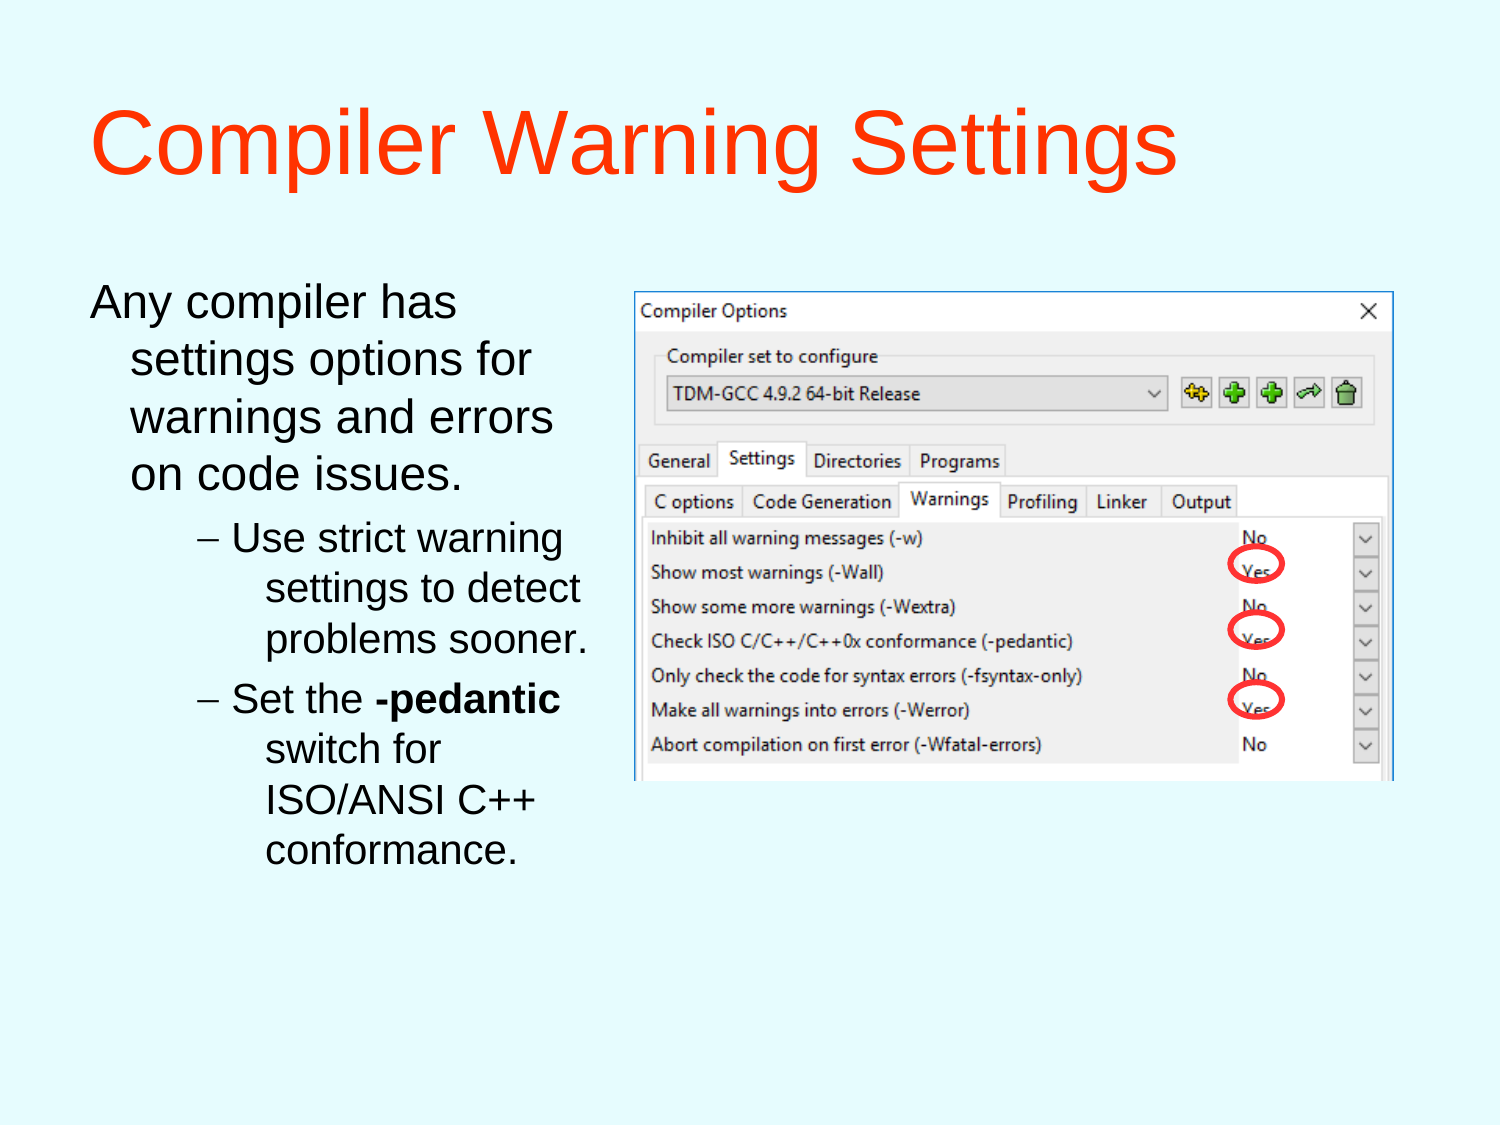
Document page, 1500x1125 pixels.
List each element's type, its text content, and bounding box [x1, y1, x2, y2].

title Compiler Warning Settings [75, 45, 1423, 231]
list Any compiler has settings options for warnings and errors on code issues. Use strict warning settings to detect problems sooner. Set the -pedantic switch for ISO/ANSI C++ conformance. [75, 262, 613, 915]
picture [634, 291, 1394, 781]
